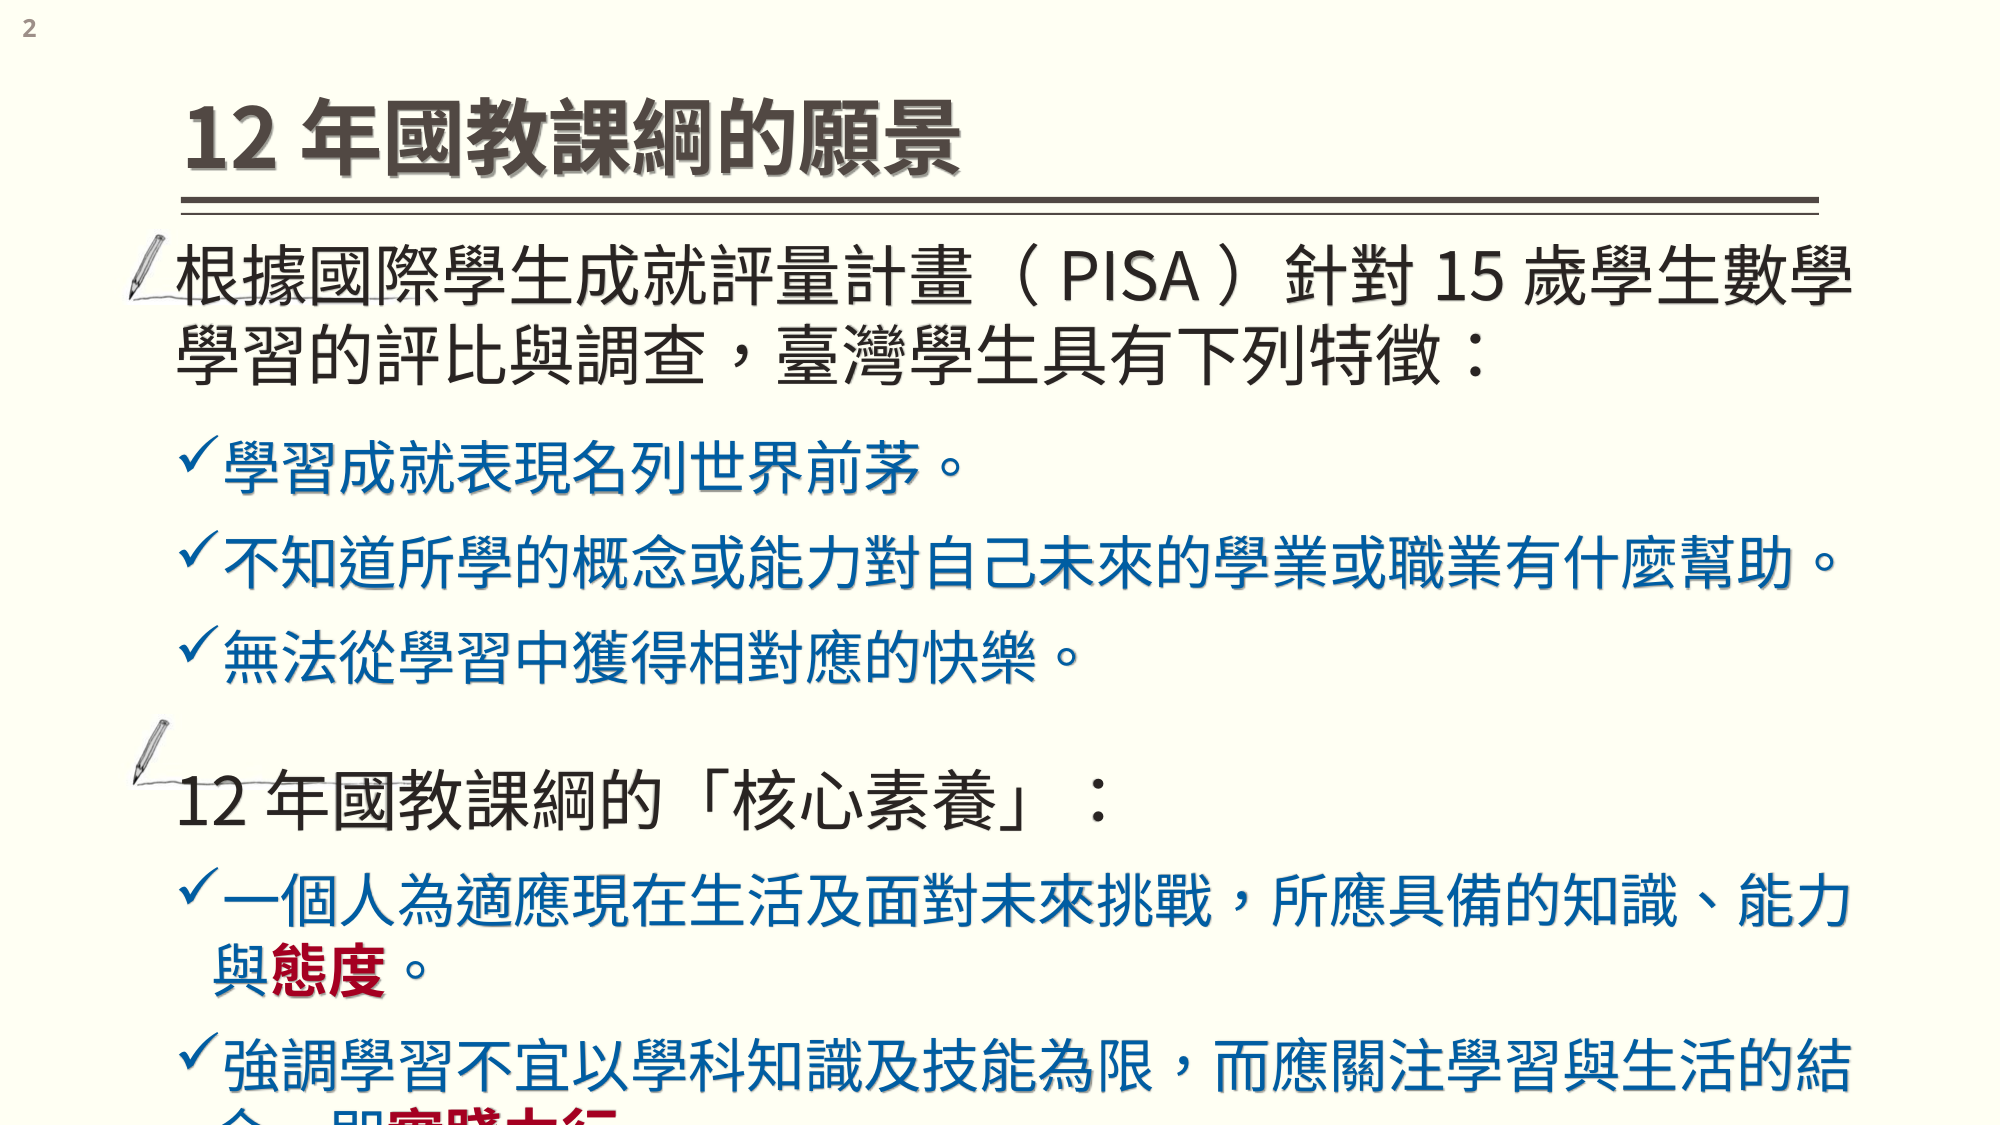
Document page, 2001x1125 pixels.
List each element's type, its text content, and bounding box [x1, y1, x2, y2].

list 根據國際學生成就評量計畫（PISA）針對15歲學生數學學習的評比與調查，臺灣學生具有下列特徵： 學習成就表現名列世界前茅。 不知道所學的概念或能力對自己未來的學業或職業有什麼幫助。 無法從學習中獲得相對應的快樂。 12年國教課綱的「核心素養」： 一個人為適應現在生活及面對未來挑戰，所應具備的知識、能力與態度。 強調學習不宜以學科知識及技能為限，而應關注學習與生活的結合，即實踐力行。 [174, 226, 1866, 1026]
slide_number <編號> [0, 0, 59, 59]
title 12年國教課綱的願景 [181, 12, 1819, 193]
picture [114, 229, 174, 305]
picture [118, 714, 174, 790]
